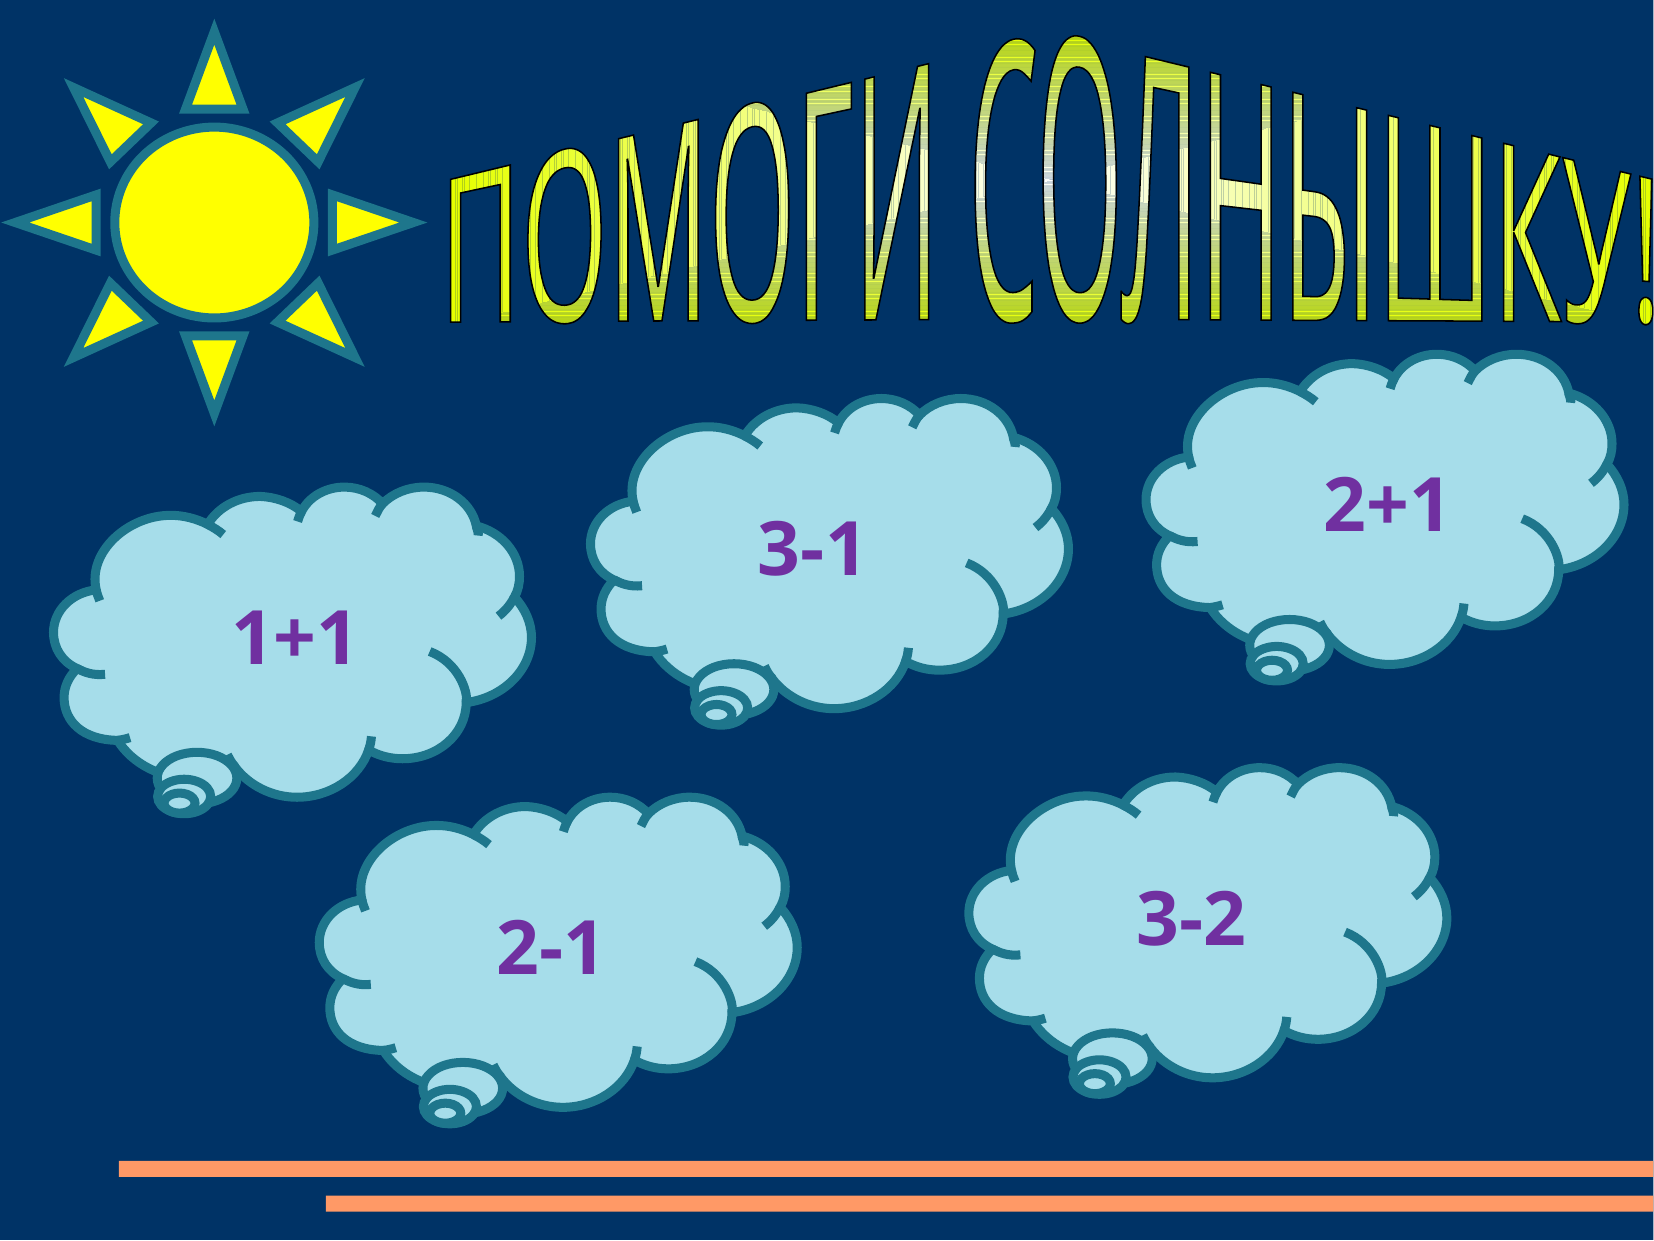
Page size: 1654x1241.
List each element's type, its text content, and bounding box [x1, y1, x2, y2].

text_box [15, 194, 97, 251]
text_box ПОМОГИ СОЛНЫШКУ! [1121, 56, 1189, 324]
text_box ПОМОГИ СОЛНЫШКУ! [527, 148, 602, 324]
text_box [185, 31, 244, 110]
text_box 2+1 [1146, 354, 1625, 681]
text_box ПОМОГИ СОЛНЫШКУ! [1562, 157, 1631, 324]
text_box [332, 194, 414, 251]
text_box [114, 127, 314, 318]
text_box 3-1 [590, 398, 1069, 726]
text_box [73, 87, 152, 162]
text_box ПОМОГИ СОЛНЫШКУ! [975, 38, 1036, 324]
text_box ПОМОГИ СОЛНЫШКУ! [1388, 115, 1482, 322]
text_box 3-2 [968, 767, 1447, 1095]
text_box [73, 283, 152, 358]
text_box [277, 87, 356, 162]
text_box ПОМОГИ СОЛНЫШКУ! [1210, 72, 1272, 321]
text_box ПОМОГИ СОЛНЫШКУ! [1043, 35, 1117, 324]
text_box ПОМОГИ СОЛНЫШКУ! [1638, 297, 1653, 325]
text_box ПОМОГИ СОЛНЫШКУ! [715, 102, 789, 324]
text_box ПОМОГИ СОЛНЫШКУ! [450, 164, 511, 323]
text_box ПОМОГИ СОЛНЫШКУ! [1356, 107, 1367, 321]
text_box 1+1 [53, 487, 532, 814]
text_box 2-1 [319, 797, 798, 1124]
text_box [277, 283, 356, 358]
text_box ПОМОГИ СОЛНЫШКУ! [1639, 176, 1652, 282]
text_box [185, 335, 244, 414]
text_box ПОМОГИ СОЛНЫШКУ! [1292, 92, 1345, 321]
text_box ПОМОГИ СОЛНЫШКУ! [806, 82, 852, 321]
text_box ПОМОГИ СОЛНЫШКУ! [864, 63, 929, 321]
text_box ПОМОГИ СОЛНЫШКУ! [618, 119, 699, 322]
text_box ПОМОГИ СОЛНЫШКУ! [1503, 143, 1562, 322]
